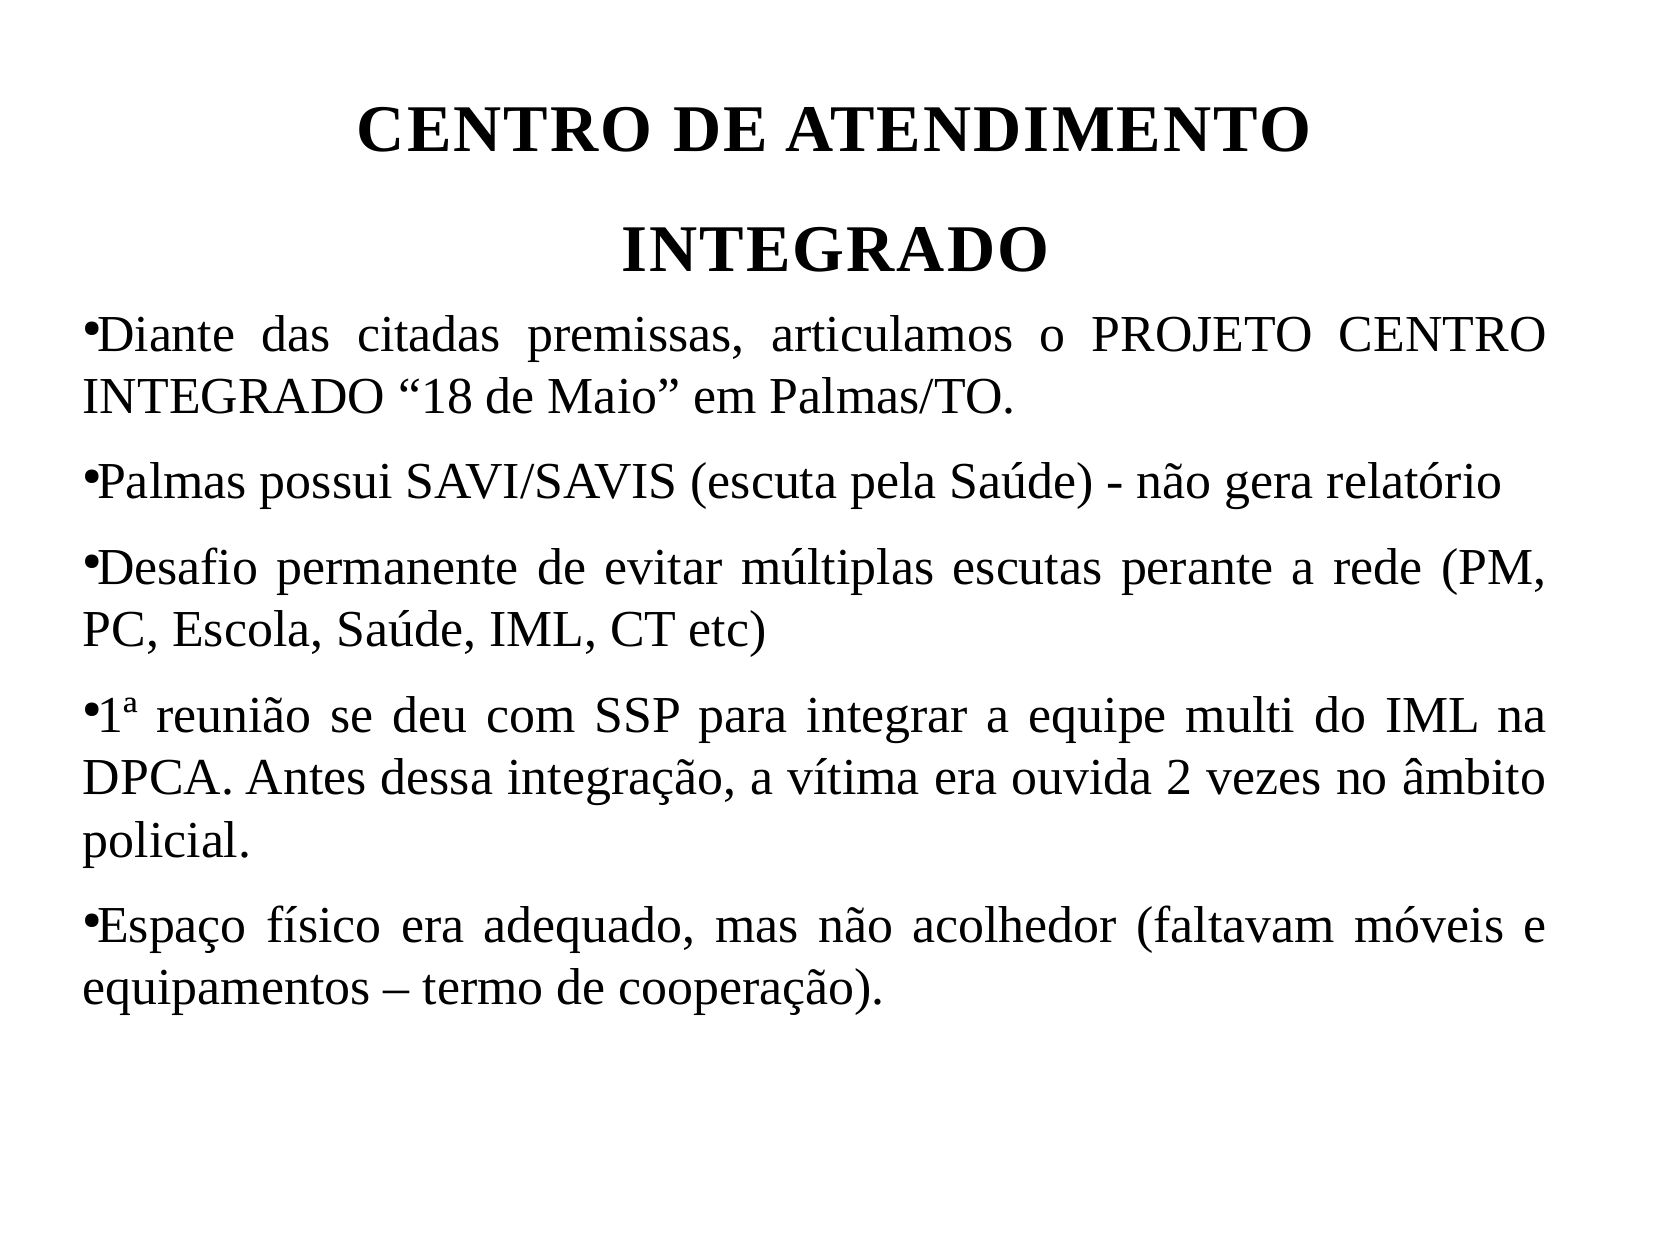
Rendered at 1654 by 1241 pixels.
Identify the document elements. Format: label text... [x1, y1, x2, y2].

list Diante das citadas premissas, articulamos o PROJETO CENTRO INTEGRADO “18 de Maio” em Palmas/TO. Palmas possui SAVI/SAVIS (escuta pela Saúde) - não gera relatório Desafio permanente de evitar múltiplas escutas perante a rede (PM, PC, Escola, Saúde, IML, CT etc) 1ª reunião se deu com SSP para integrar a equipe multi do IML na DPCA. Antes dessa integração, a vítima era ouvida 2 vezes no âmbito policial. Espaço físico era adequado, mas não acolhedor (faltavam móveis e equipamentos – termo de cooperação). [82, 299, 1571, 1019]
title CENTRO DE ATENDIMENTO INTEGRADO [82, 45, 1412, 231]
